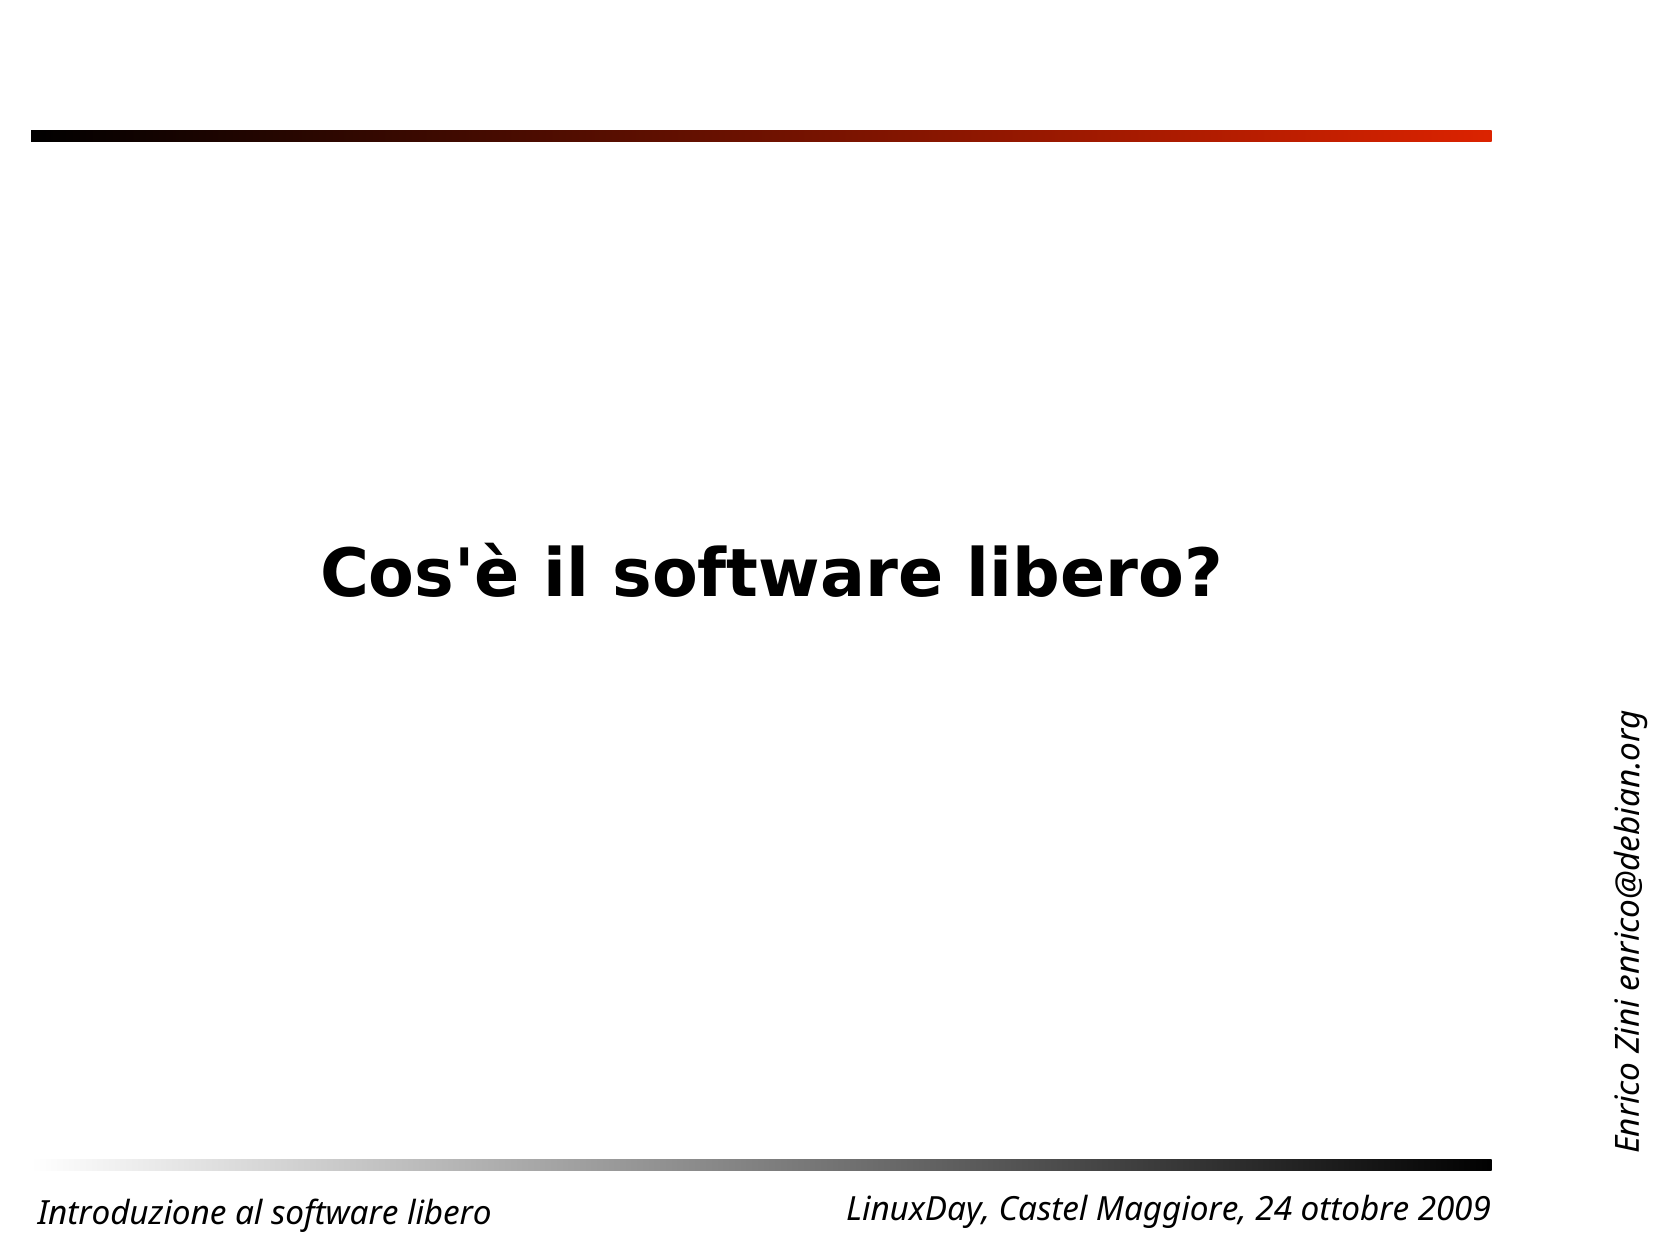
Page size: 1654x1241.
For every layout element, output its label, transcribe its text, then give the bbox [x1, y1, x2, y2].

text_box Cos'è il software libero? [320, 534, 1225, 613]
